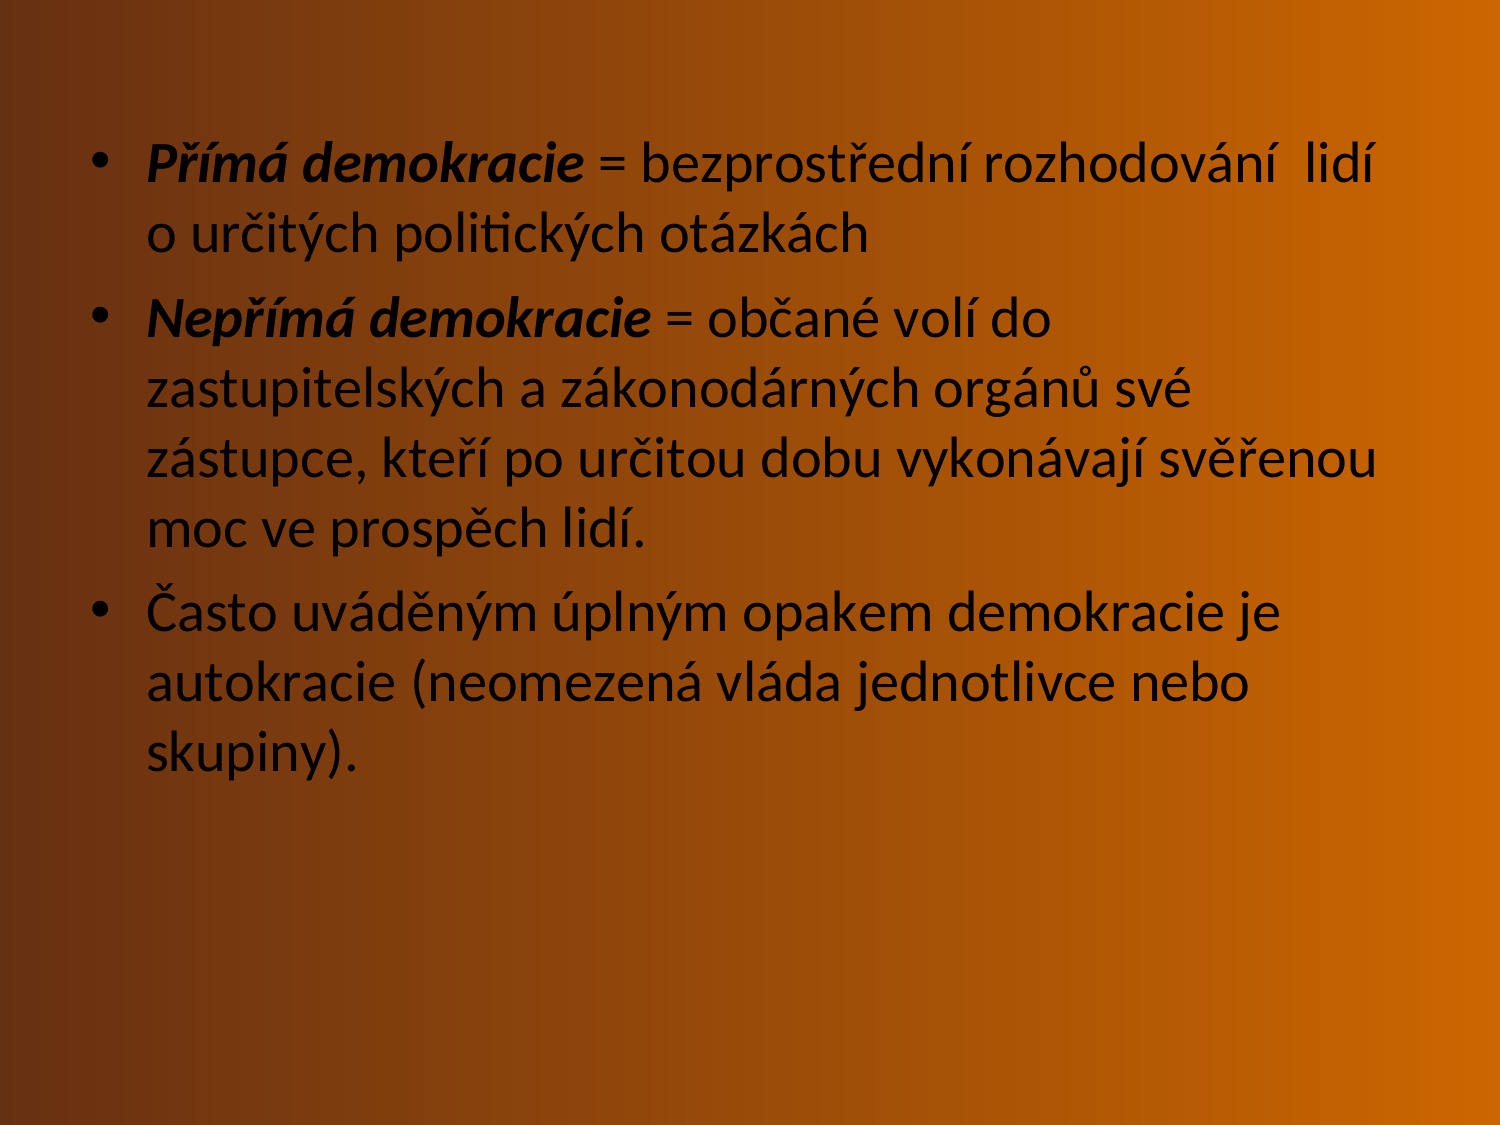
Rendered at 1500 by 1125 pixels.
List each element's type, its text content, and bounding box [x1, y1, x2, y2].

list Přímá demokracie = bezprostřední rozhodování lidí o určitých politických otázkách Nepřímá demokracie = občané volí do zastupitelských a zákonodárných orgánů své zástupce, kteří po určitou dobu vykonávají svěřenou moc ve prospěch lidí. Často uváděným úplným opakem demokracie je autokracie (neomezená vláda jednotlivce nebo skupiny). [75, 117, 1426, 1005]
